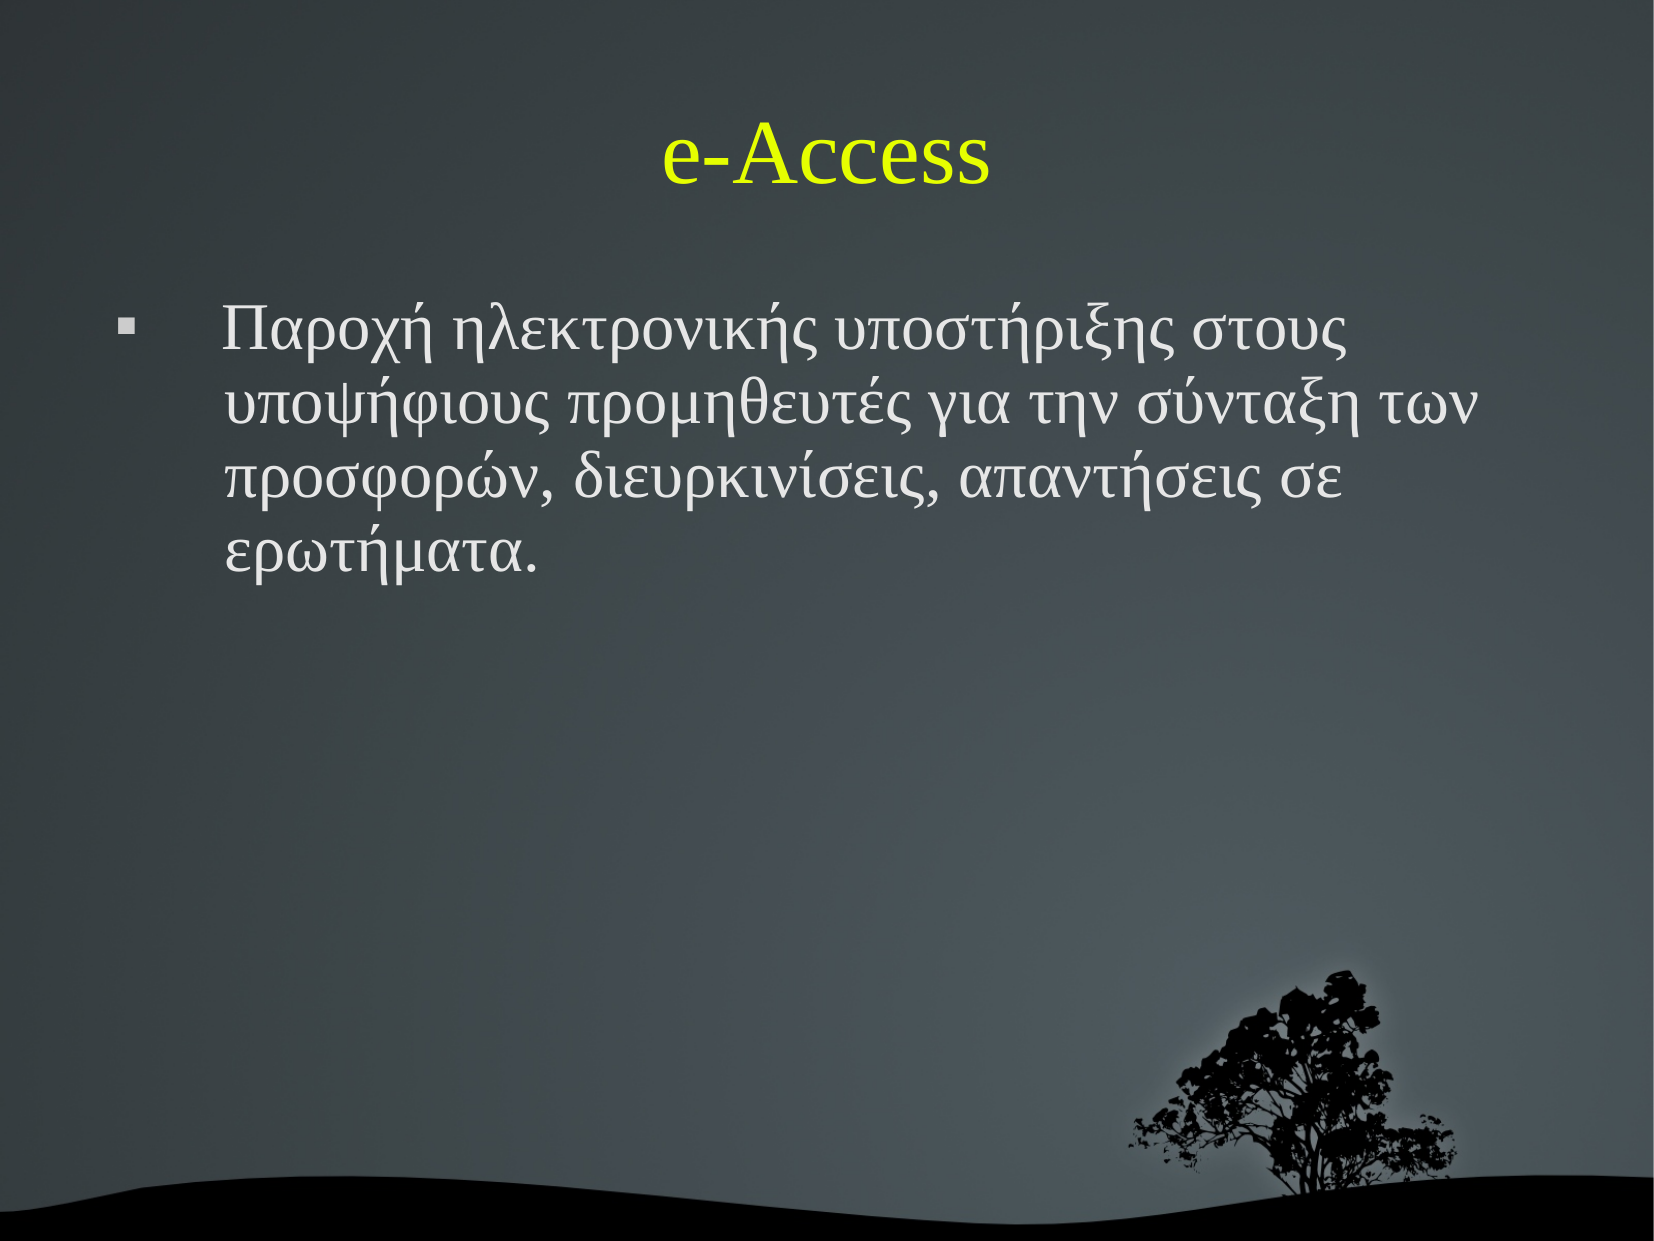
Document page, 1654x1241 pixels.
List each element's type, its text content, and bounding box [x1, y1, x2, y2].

picture [0, 0, 1654, 1241]
title e-Access [82, 56, 1571, 250]
list Παροχή ηλεκτρονικής υποστήριξης στους υποψήφιους προμηθευτές για την σύνταξη των προσφορών, διευρκινίσεις, απαντήσεις σε ερωτήματα. [82, 290, 1571, 1094]
